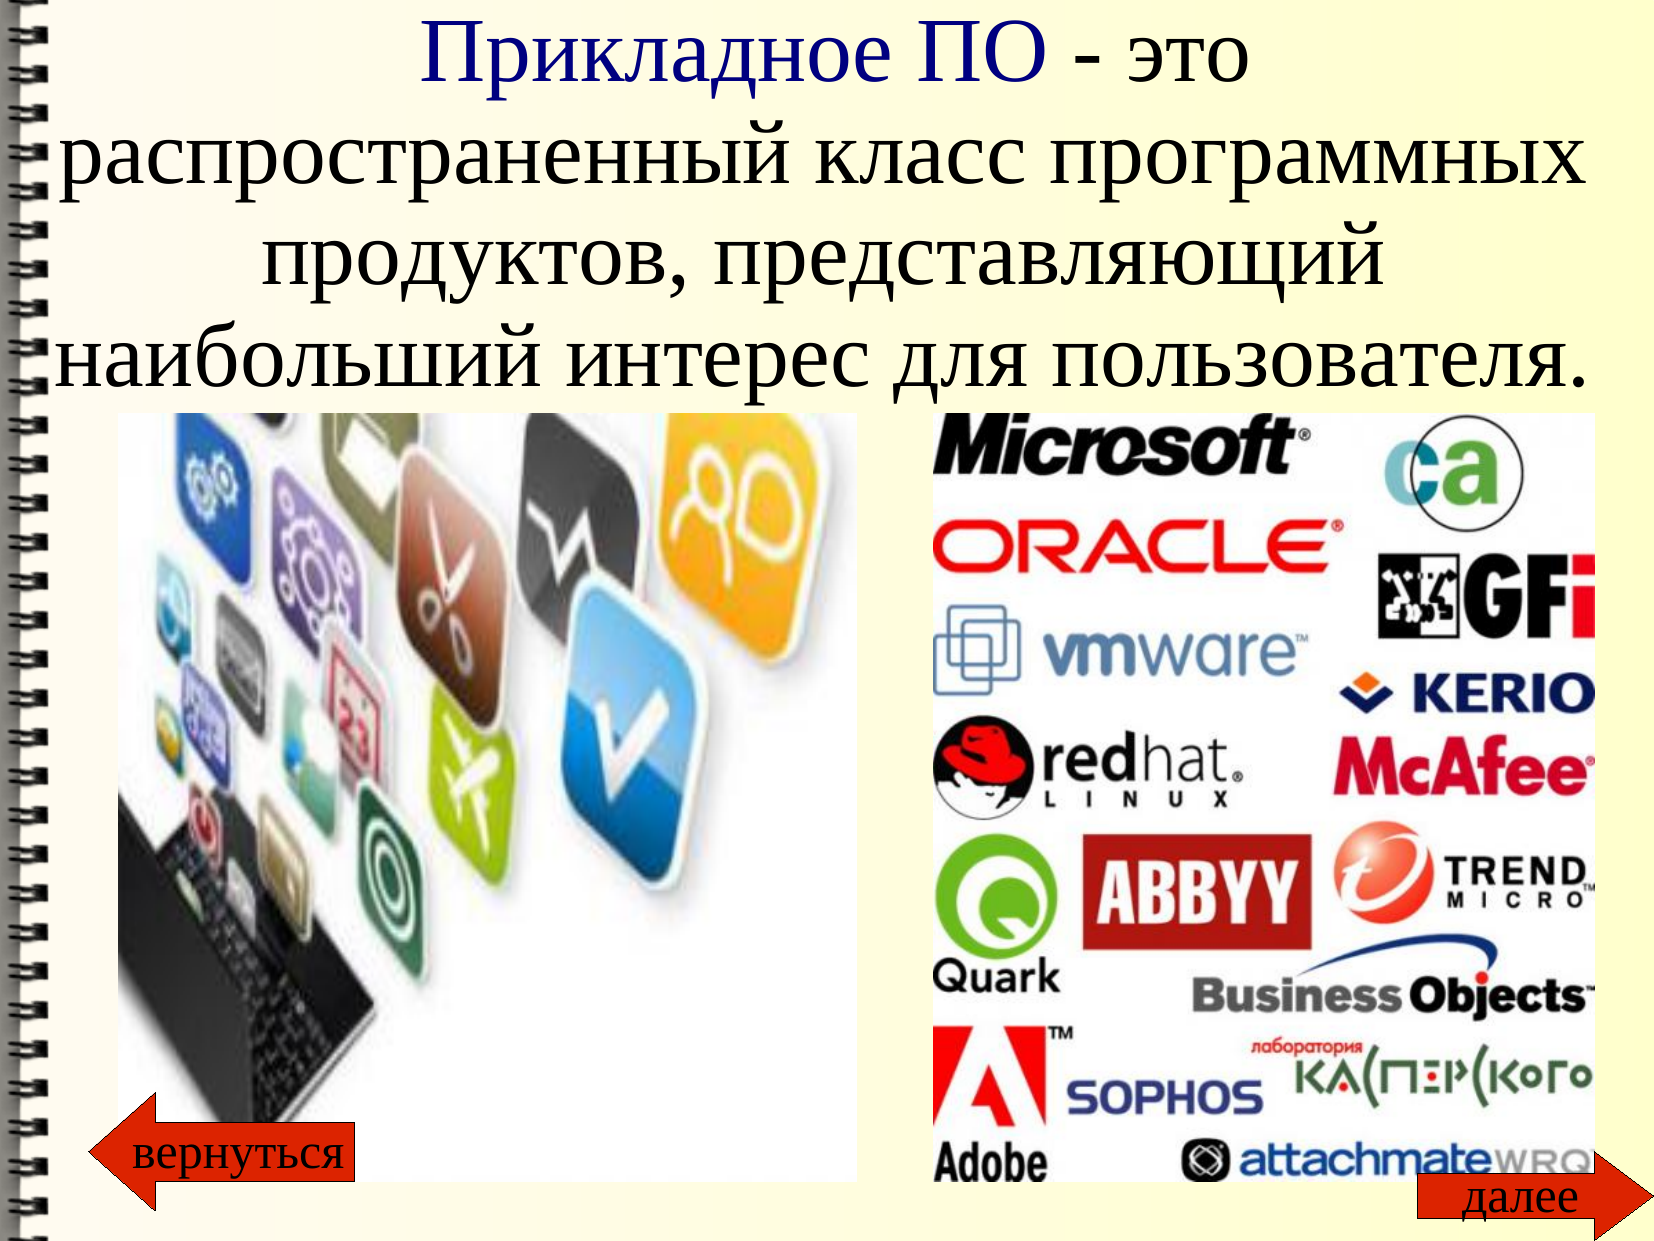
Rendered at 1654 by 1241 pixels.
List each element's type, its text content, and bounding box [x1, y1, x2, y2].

title Прикладное ПО - это распространенный класс программных продуктов, представляющий наибольший интерес для пользователя. [29, 0, 1619, 610]
text_box вернуться [88, 1092, 355, 1211]
text_box далее [1465, 1212, 1484, 1219]
picture [118, 413, 857, 1182]
picture [933, 413, 1595, 1182]
picture [0, 0, 1594, 1241]
text_box далее [1417, 1151, 1654, 1241]
text_box далее [1468, 1191, 1479, 1210]
